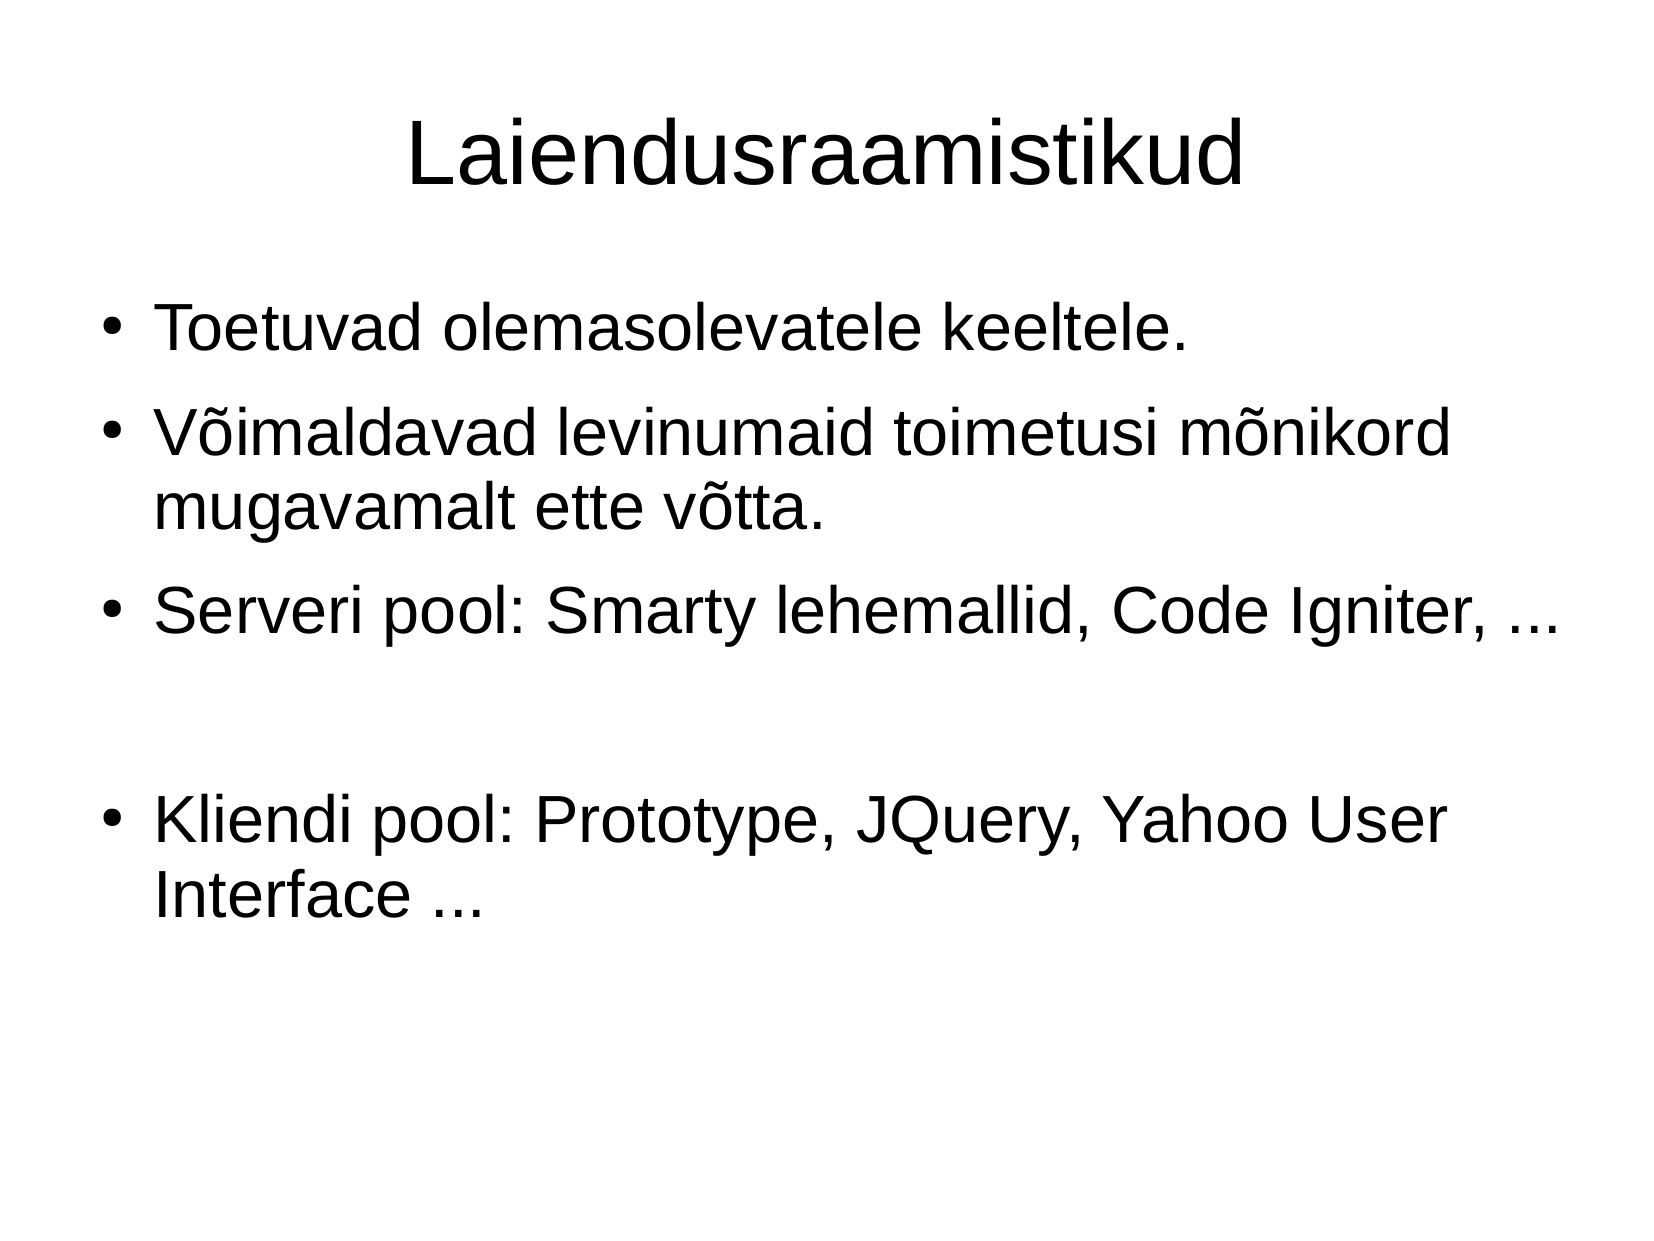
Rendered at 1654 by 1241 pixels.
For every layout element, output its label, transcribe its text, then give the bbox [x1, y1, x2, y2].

title Laiendusraamistikud [82, 56, 1571, 250]
list Toetuvad olemasolevatele keeltele. Võimaldavad levinumaid toimetusi mõnikord mugavamalt ette võtta. Serveri pool: Smarty lehemallid, Code Igniter, ... Kliendi pool: Prototype, JQuery, Yahoo User Interface ... [82, 290, 1571, 1094]
